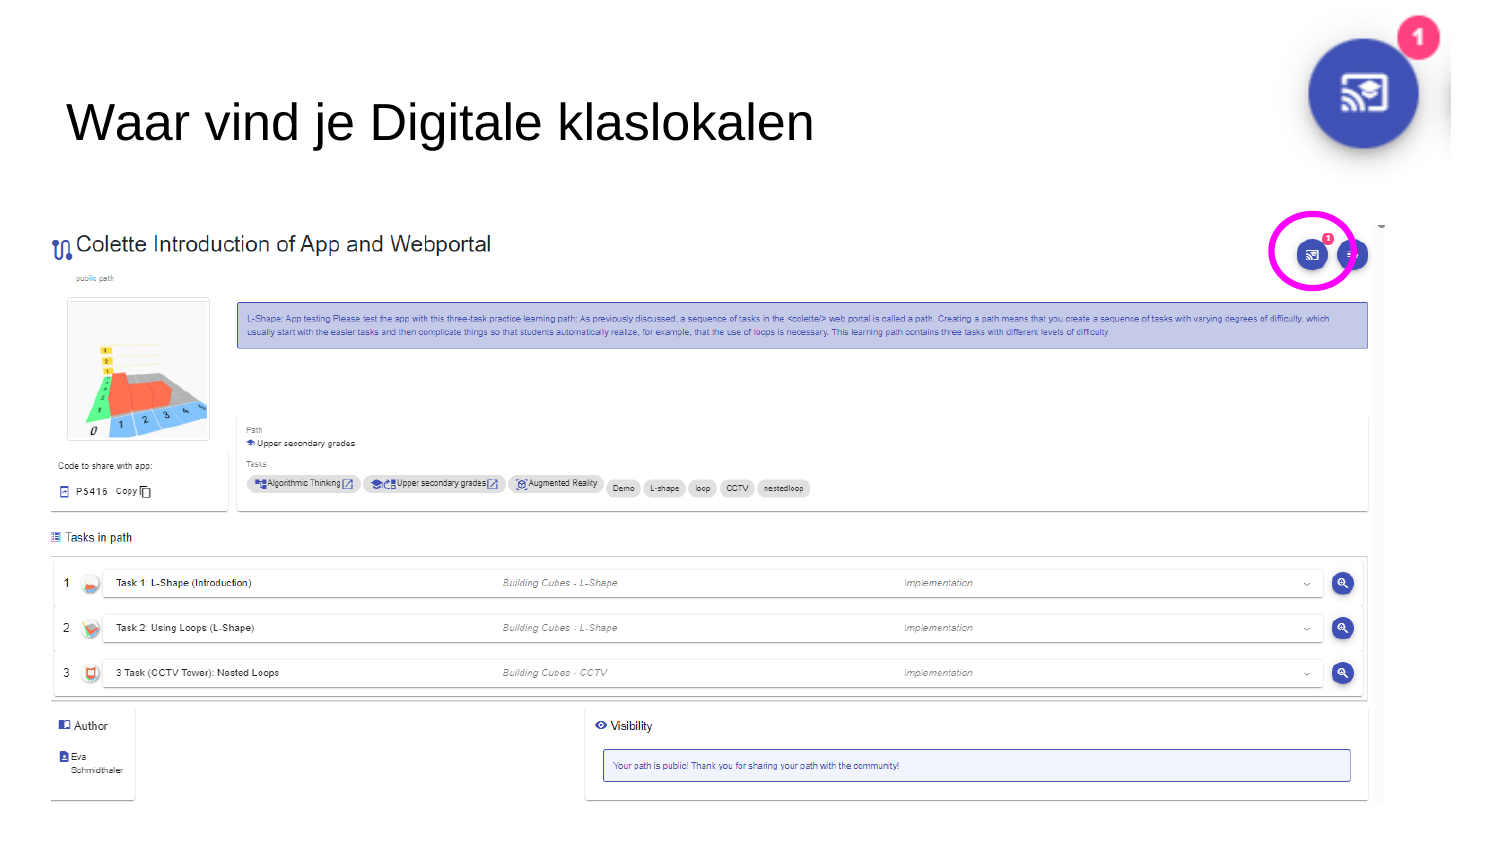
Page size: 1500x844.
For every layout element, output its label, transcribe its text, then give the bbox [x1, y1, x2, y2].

picture [1275, 225, 1350, 284]
picture [1271, 0, 1451, 190]
picture [51, 225, 1385, 805]
title Waar vind je Digitale klaslokalen [51, 72, 1271, 167]
